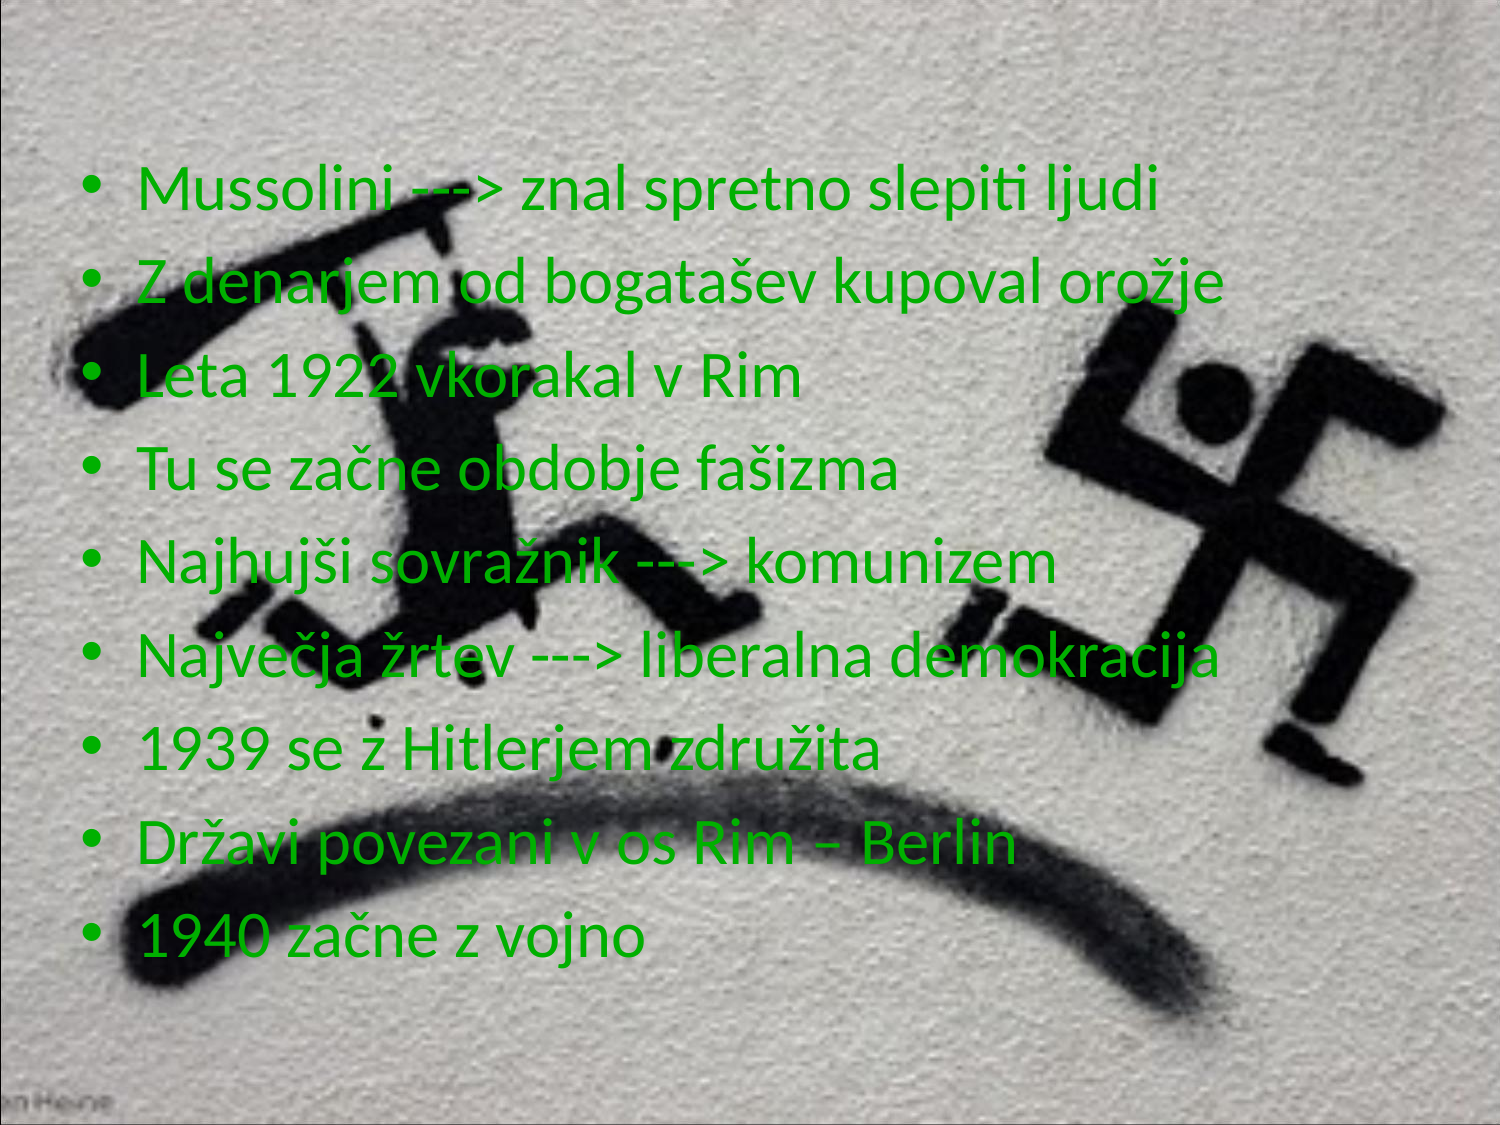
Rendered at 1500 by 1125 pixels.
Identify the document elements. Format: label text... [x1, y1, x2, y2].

picture [0, 0, 1500, 1125]
list Mussolini ---> znal spretno slepiti ljudi Z denarjem od bogatašev kupoval orožje Leta 1922 vkorakal v Rim Tu se začne obdobje fašizma Najhujši sovražnik ---> komunizem Največja žrtev ---> liberalna demokracija 1939 se z Hitlerjem združita Državi povezani v os Rim – Berlin 1940 začne z vojno [64, 42, 1415, 988]
